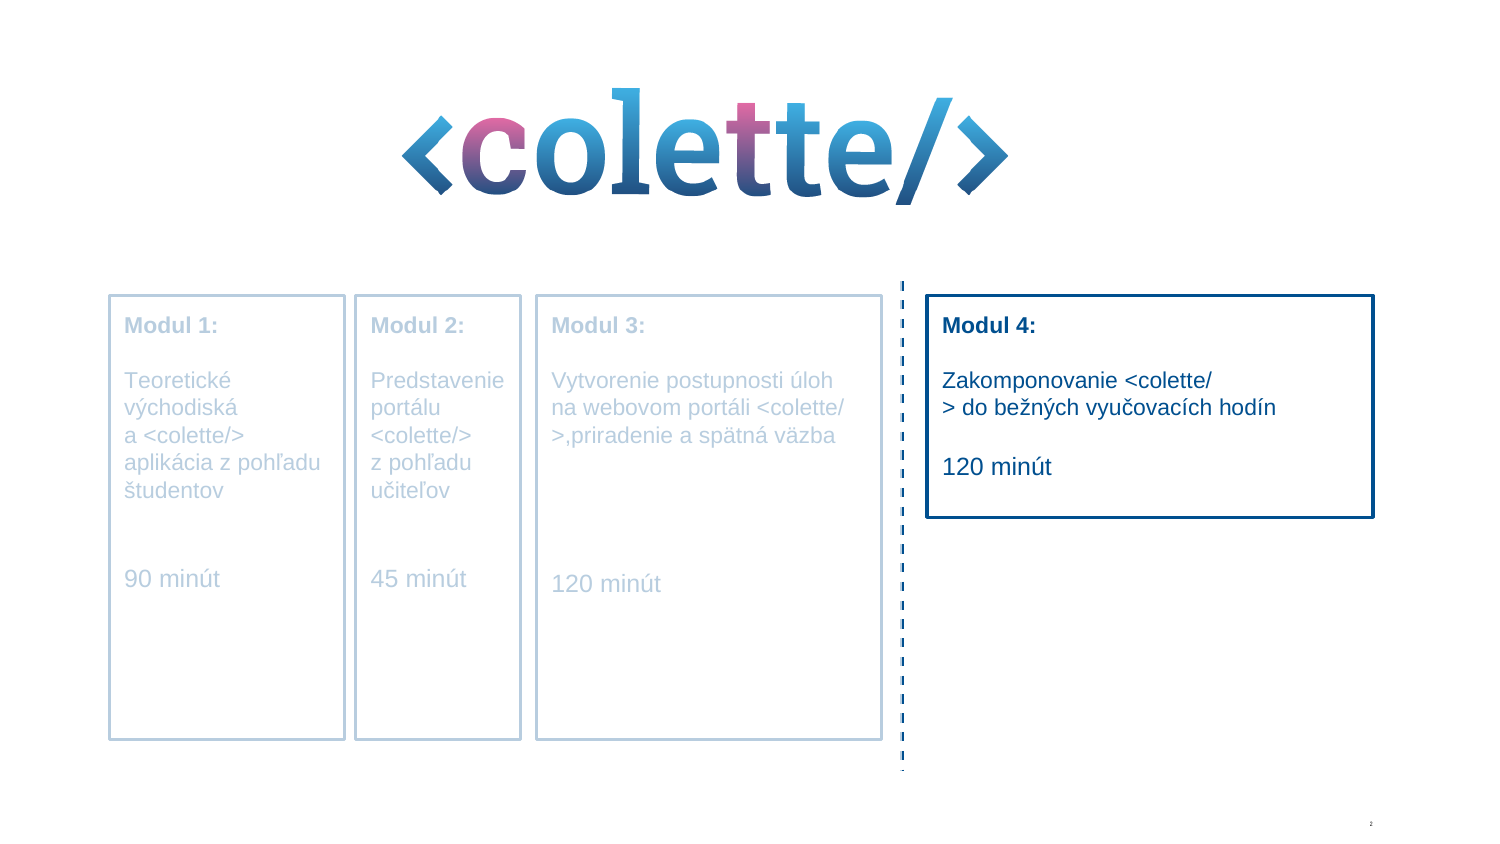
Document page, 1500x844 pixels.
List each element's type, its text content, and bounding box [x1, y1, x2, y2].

text_box [82, 262, 902, 791]
text_box 2 [1364, 819, 1478, 833]
text_box Modul 4: Zakomponovanie <colette/> do bežných vyučovacích hodín 120 minút [926, 295, 1374, 518]
picture [306, 13, 1103, 279]
